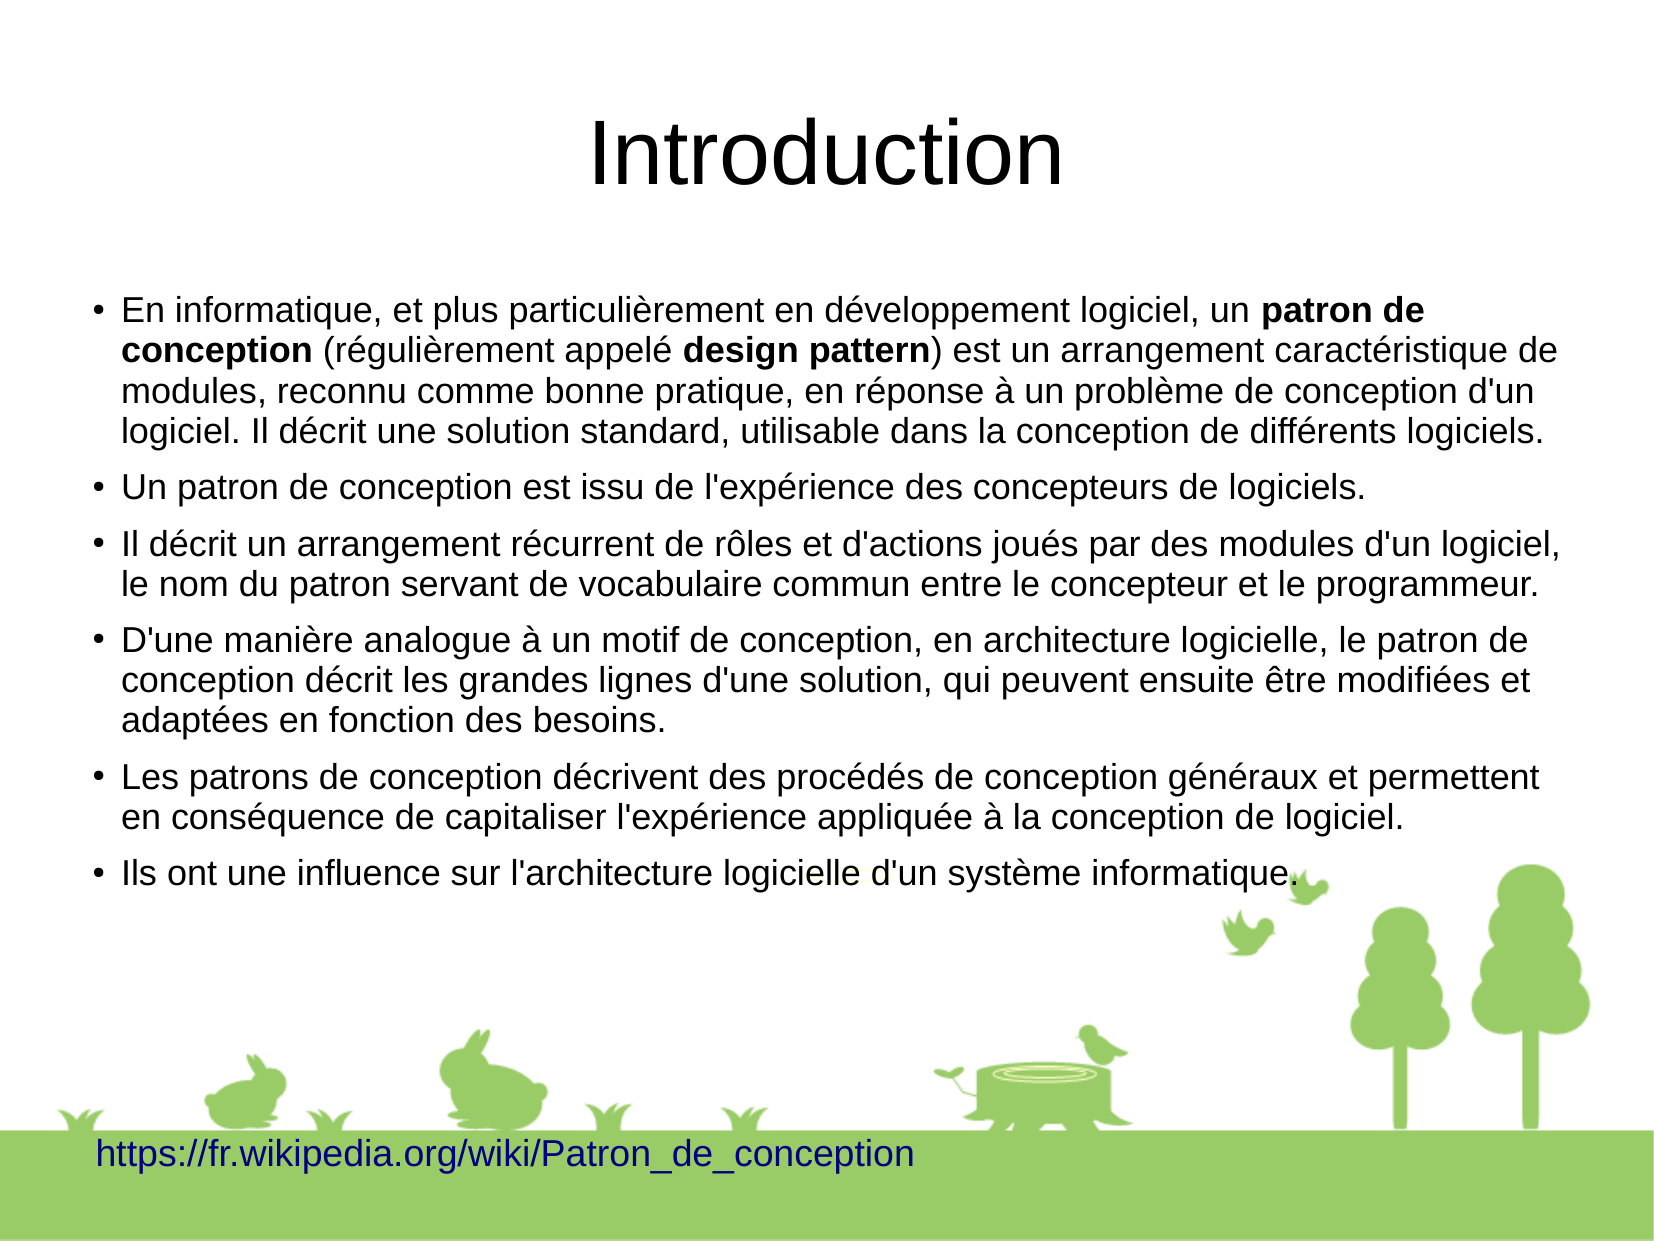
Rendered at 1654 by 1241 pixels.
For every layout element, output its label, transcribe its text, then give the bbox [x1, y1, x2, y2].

title Introduction [82, 49, 1571, 257]
picture [0, 0, 1654, 1241]
text_box https://fr.wikipedia.org/wiki/Patron_de_conception [80, 1125, 931, 1224]
list En informatique, et plus particulièrement en développement logiciel, un patron de conception (régulièrement appelé design pattern) est un arrangement caractéristique de modules, reconnu comme bonne pratique, en réponse à un problème de conception d'un logiciel. Il décrit une solution standard, utilisable dans la conception de différents logiciels. Un patron de conception est issu de l'expérience des concepteurs de logiciels. Il décrit un arrangement récurrent de rôles et d'actions joués par des modules d'un logiciel, le nom du patron servant de vocabulaire commun entre le concepteur et le programmeur. D'une manière analogue à un motif de conception, en architecture logicielle, le patron de conception décrit les grandes lignes d'une solution, qui peuvent ensuite être modifiées et adaptées en fonction des besoins. Les patrons de conception décrivent des procédés de conception généraux et permettent en conséquence de capitaliser l'expérience appliquée à la conception de logiciel. Ils ont une influence sur l'architecture logicielle d'un système informatique. [82, 290, 1571, 1010]
